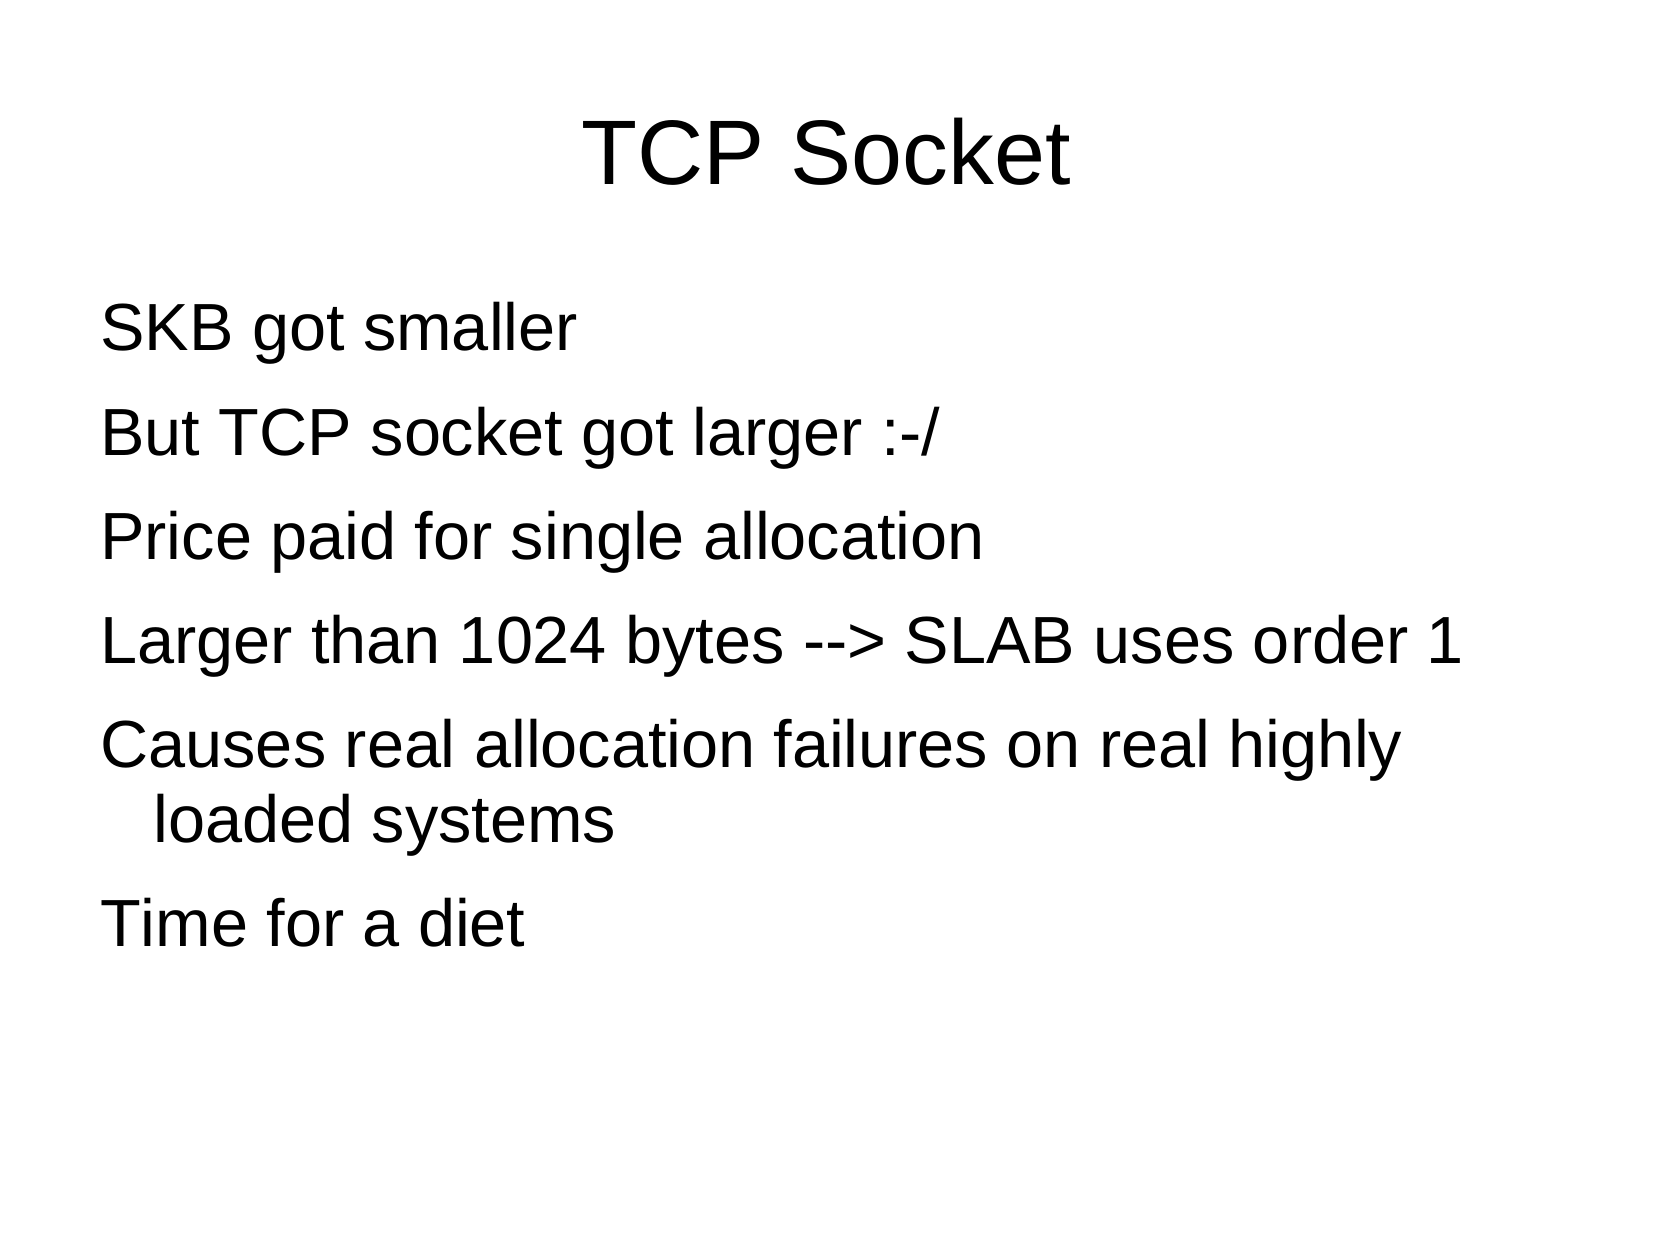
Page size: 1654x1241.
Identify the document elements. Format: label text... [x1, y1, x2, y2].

title TCP Socket [82, 49, 1571, 257]
list SKB got smaller But TCP socket got larger :-/ Price paid for single allocation Larger than 1024 bytes --> SLAB uses order 1 Causes real allocation failures on real highly loaded systems Time for a diet [82, 290, 1571, 1109]
